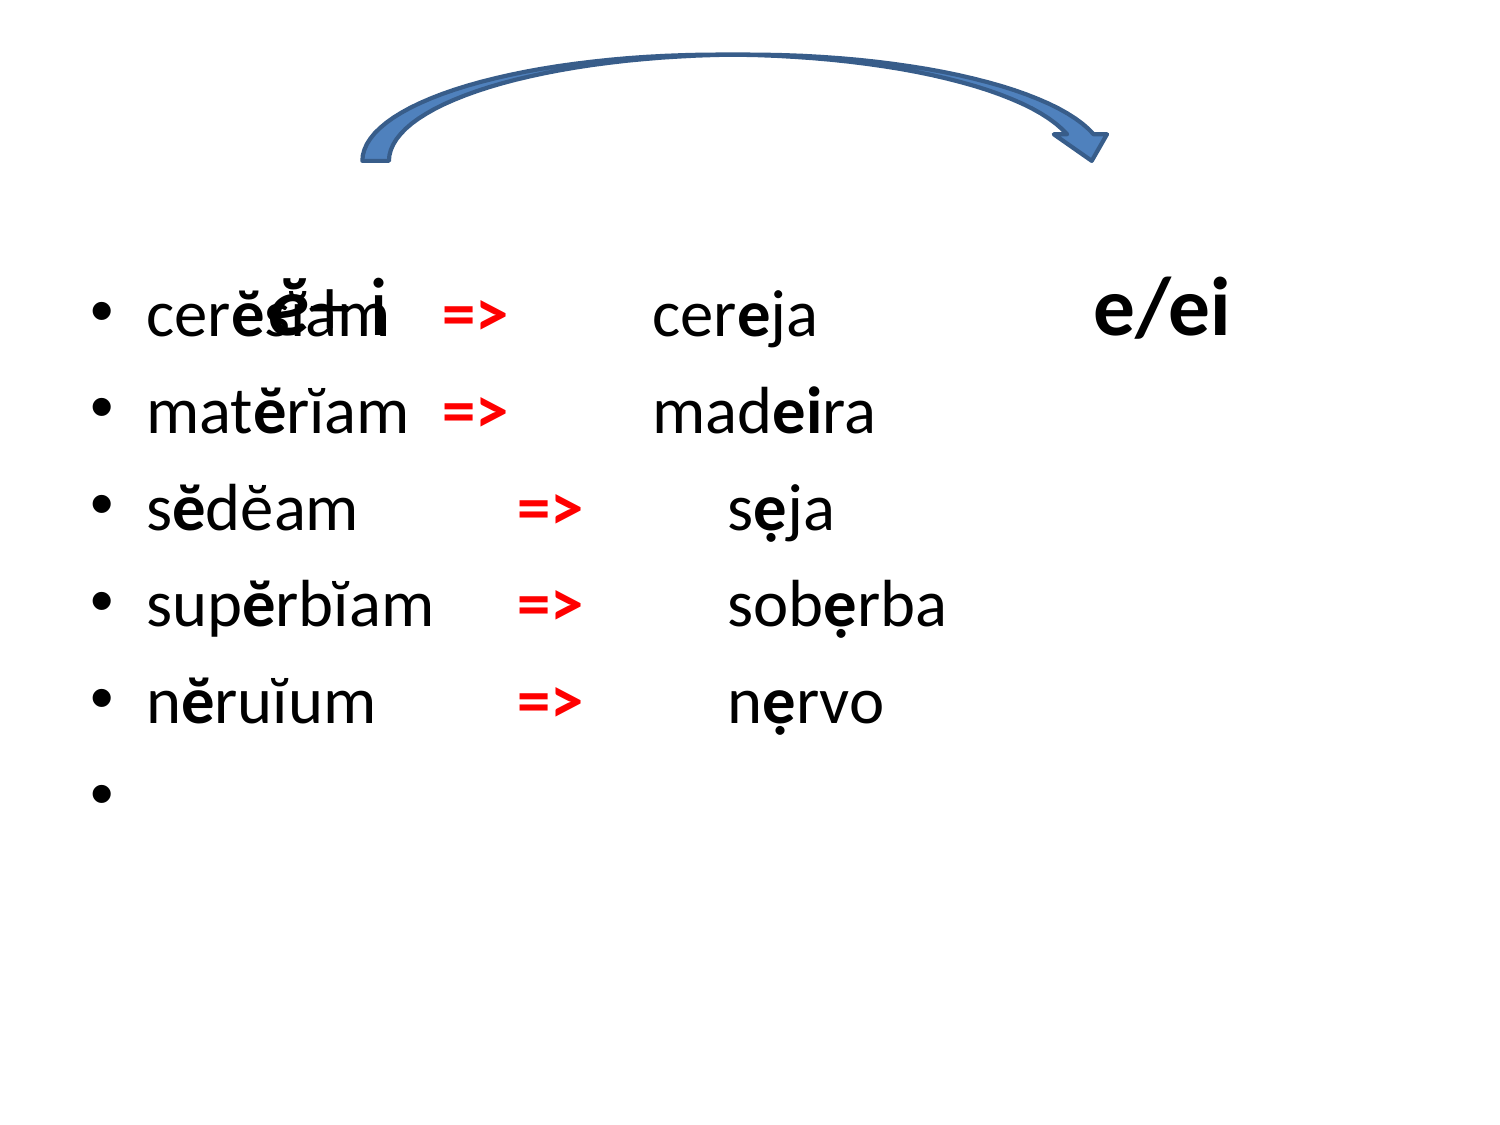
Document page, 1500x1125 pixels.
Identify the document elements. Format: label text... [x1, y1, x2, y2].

text_box [362, 54, 1107, 161]
title ĕ+ i e/ei [75, 45, 1426, 233]
list cerĕsĭam => cereja matĕrĭam => madeira sĕdĕam => sẹja supĕrbĭam => sobẹrba nĕruĭum => nẹrvo [75, 262, 1426, 1005]
